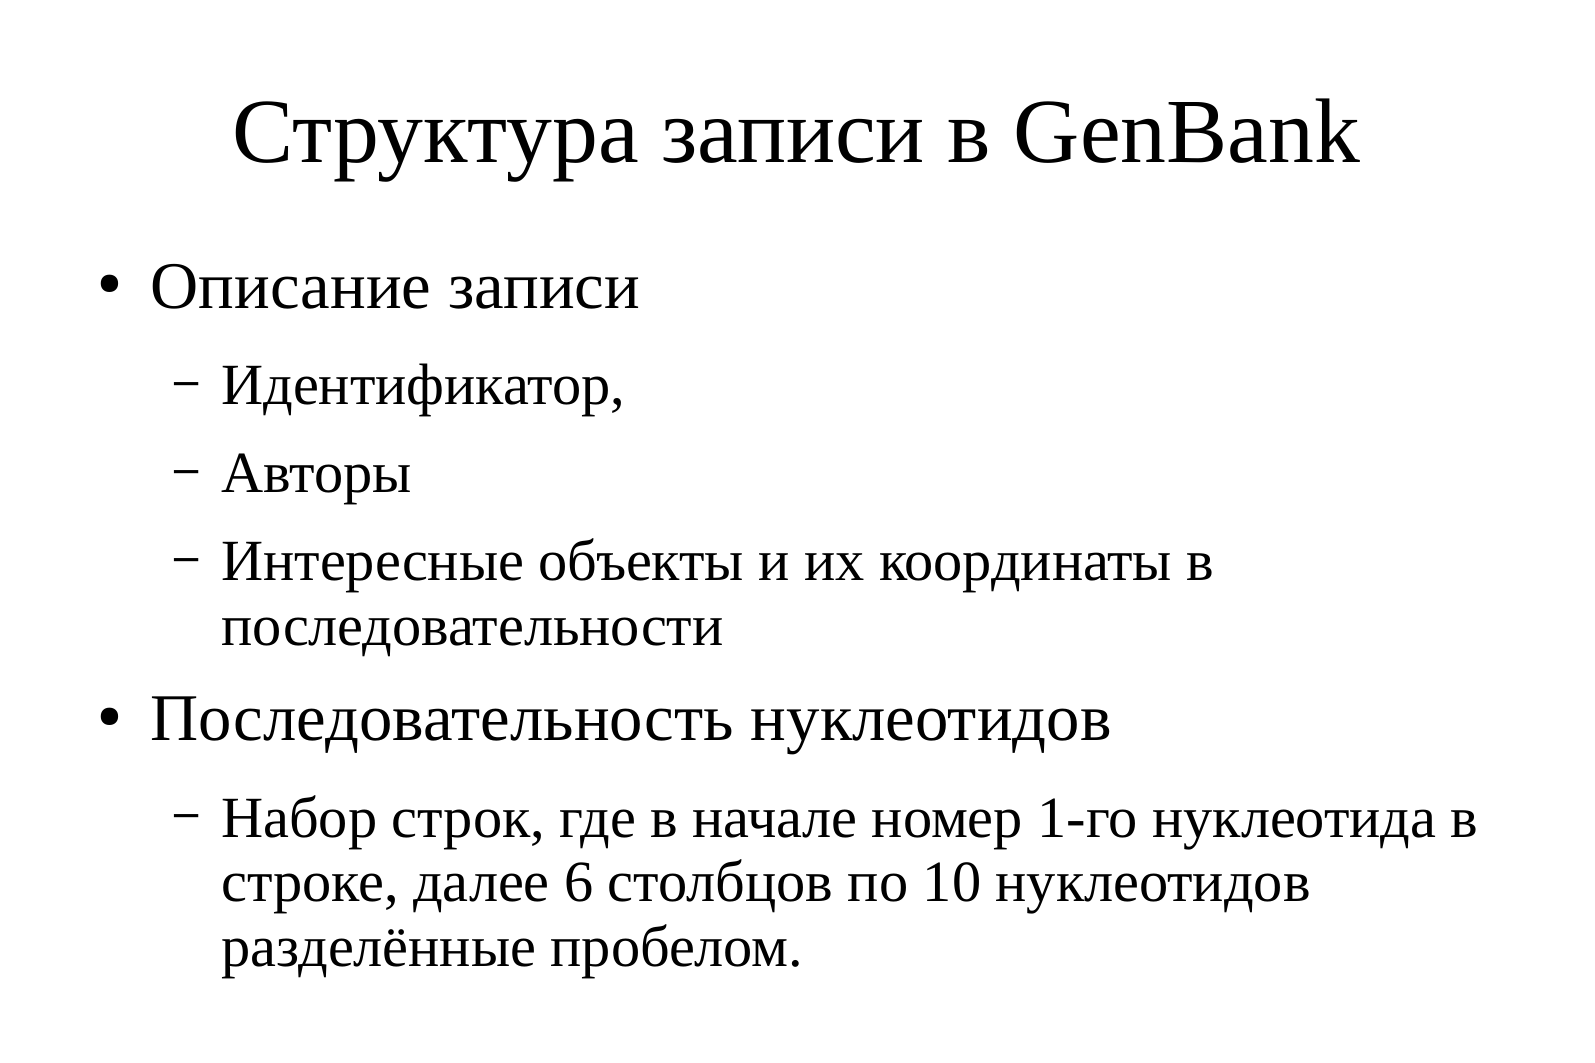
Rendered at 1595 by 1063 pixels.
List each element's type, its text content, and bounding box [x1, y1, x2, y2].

title Структура записи в GenBank [79, 49, 1515, 213]
list Описание записи Идентификатор, Авторы Интересные объекты и их координаты в последовательности Последовательность нуклеотидов Набор строк, где в начале номер 1-го нуклеотида в строке, далее 6 столбцов по 10 нуклеотидов разделённые пробелом. [79, 248, 1515, 979]
